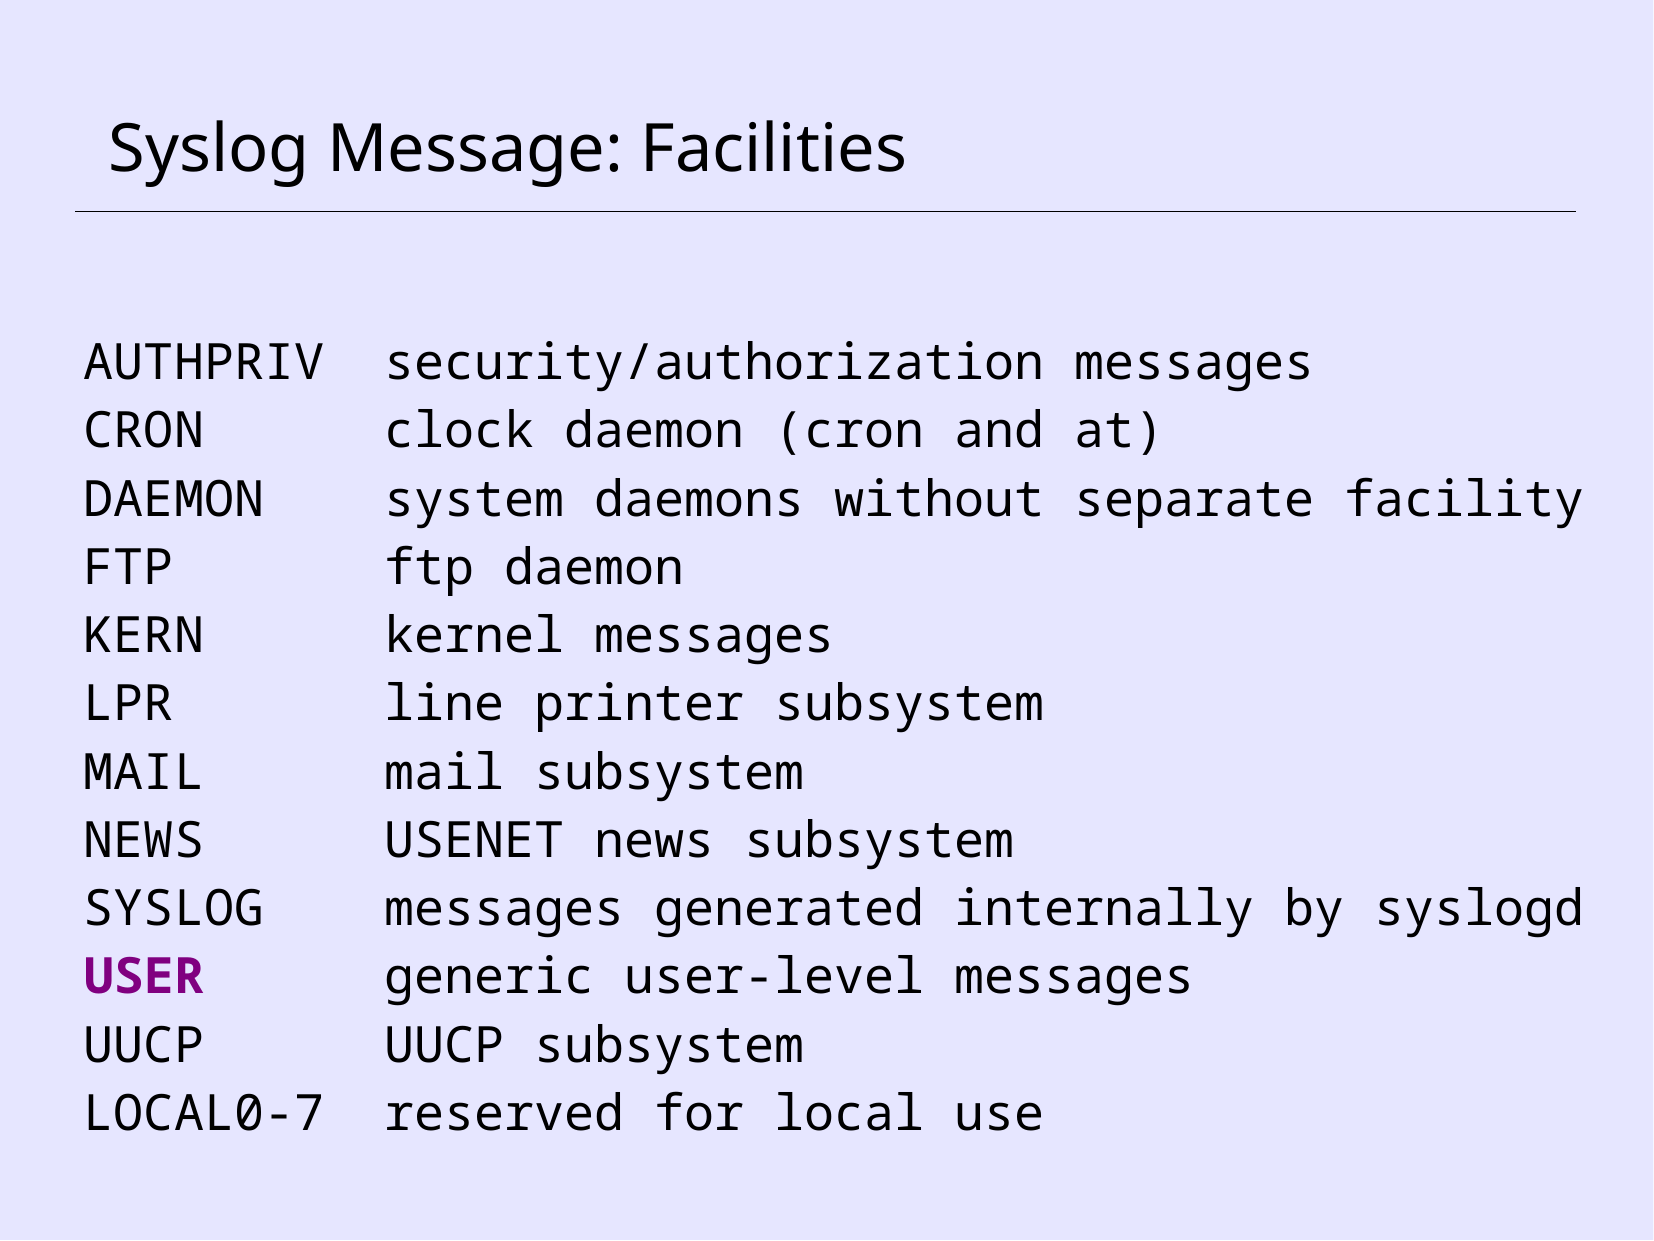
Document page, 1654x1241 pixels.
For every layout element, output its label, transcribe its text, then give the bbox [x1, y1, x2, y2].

text_box Syslog Message: Facilities [94, 93, 882, 186]
text_box [108, 351, 141, 426]
text_box AUTHPRIV security/authorization messages CRON clock daemon (cron and at) DAEMON system daemons without separate facility FTP ftp daemon KERN kernel messages LPR line printer subsystem MAIL mail subsystem NEWS USENET news subsystem SYSLOG messages generated internally by syslogd USER generic user-level messages UUCP UUCP subsystem LOCAL0-7 reserved for local use [69, 318, 1607, 1009]
